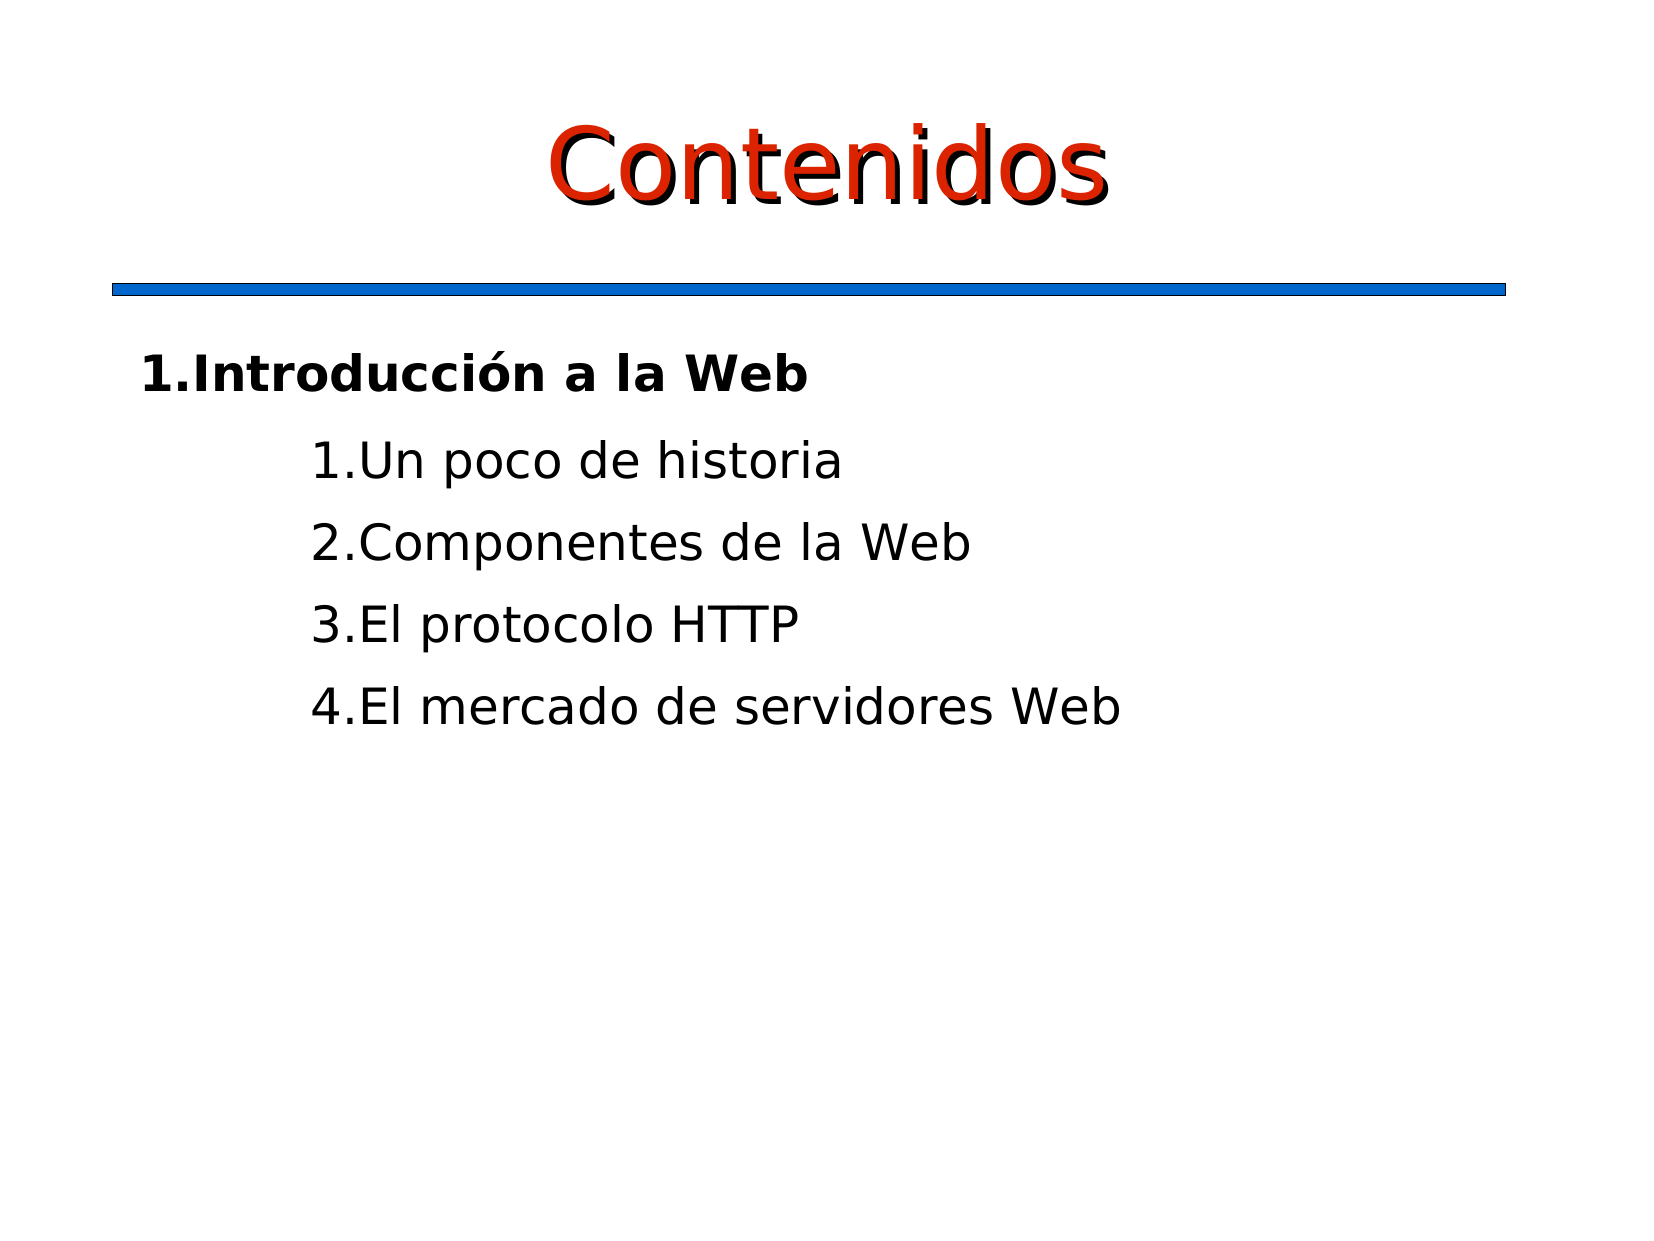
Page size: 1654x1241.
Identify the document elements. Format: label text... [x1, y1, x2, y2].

title Contenidos [121, 61, 1534, 269]
list Introducción a la Web Un poco de historia Componentes de la Web El protocolo HTTP El mercado de servidores Web [121, 344, 1534, 1127]
